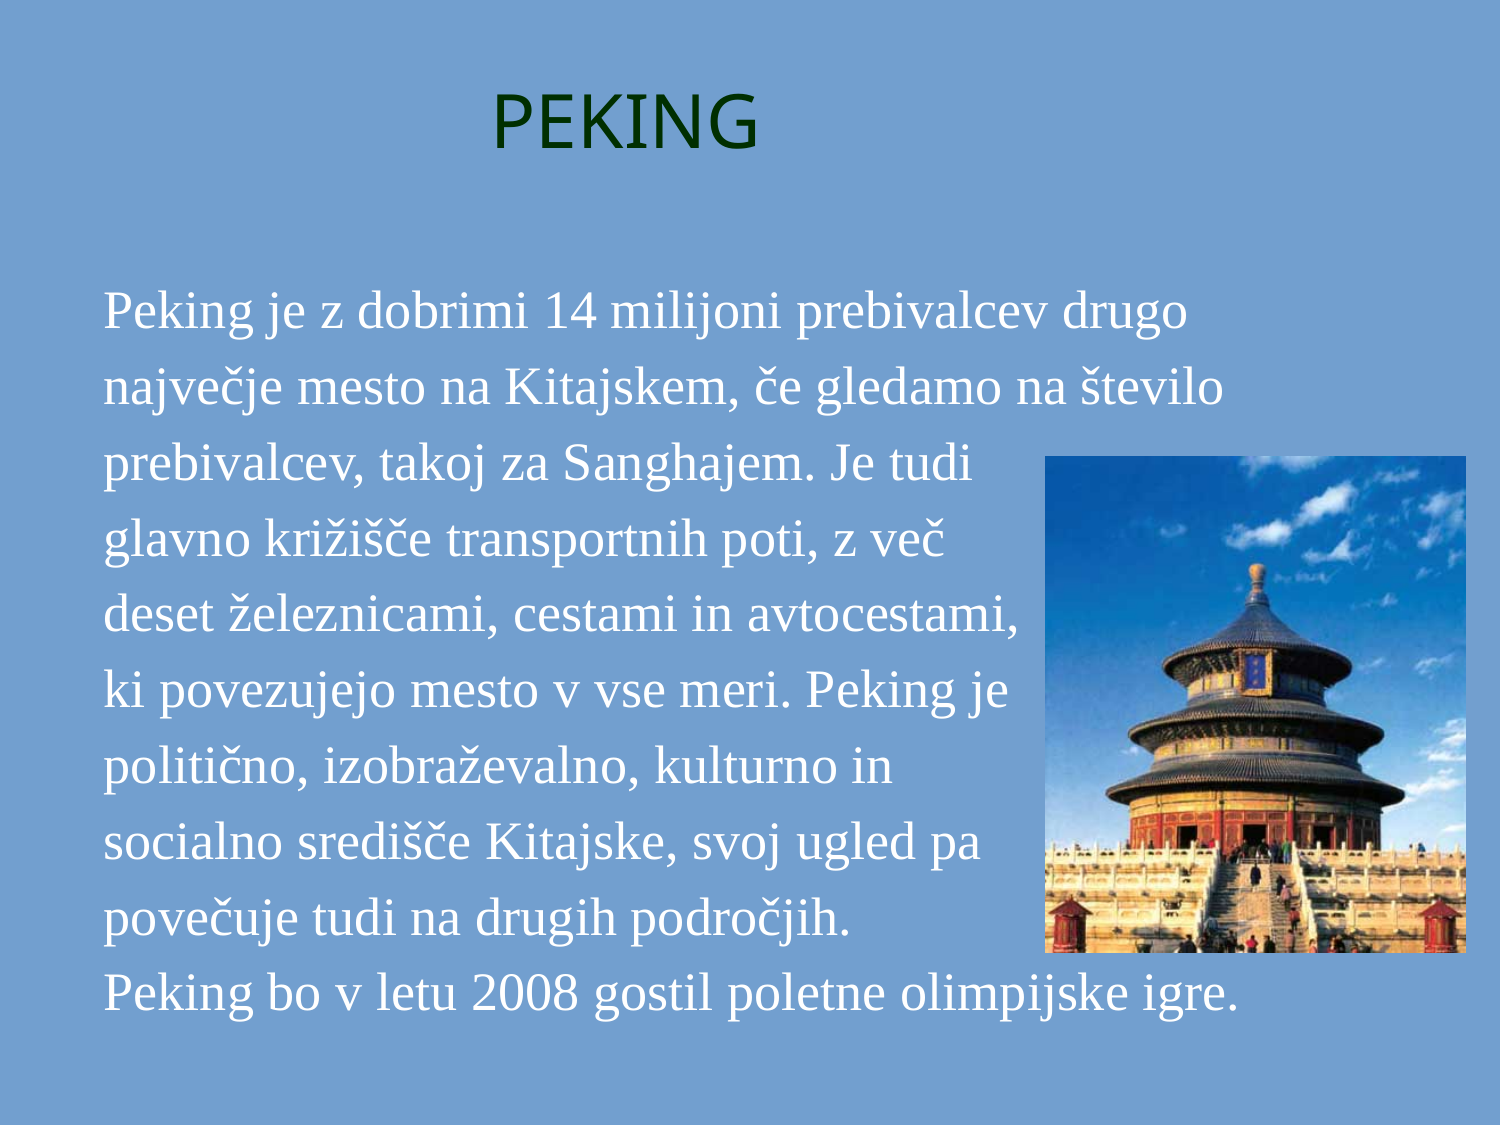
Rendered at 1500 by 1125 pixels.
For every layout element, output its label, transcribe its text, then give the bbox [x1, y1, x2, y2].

picture [1045, 456, 1466, 953]
text_box PEKING [454, 66, 798, 232]
list Peking je z dobrimi 14 milijoni prebivalcev drugo največje mesto na Kitajskem, če gledamo na število prebivalcev, takoj za Sanghajem. Je tudi glavno križišče transportnih poti, z več deset železnicami, cestami in avtocestami, ki povezujejo mesto v vse meri. Peking je politično, izobraževalno, kulturno in socialno središče Kitajske, svoj ugled pa povečuje tudi na drugih področjih. Peking bo v letu 2008 gostil poletne olimpijske igre. [88, 267, 1439, 1010]
